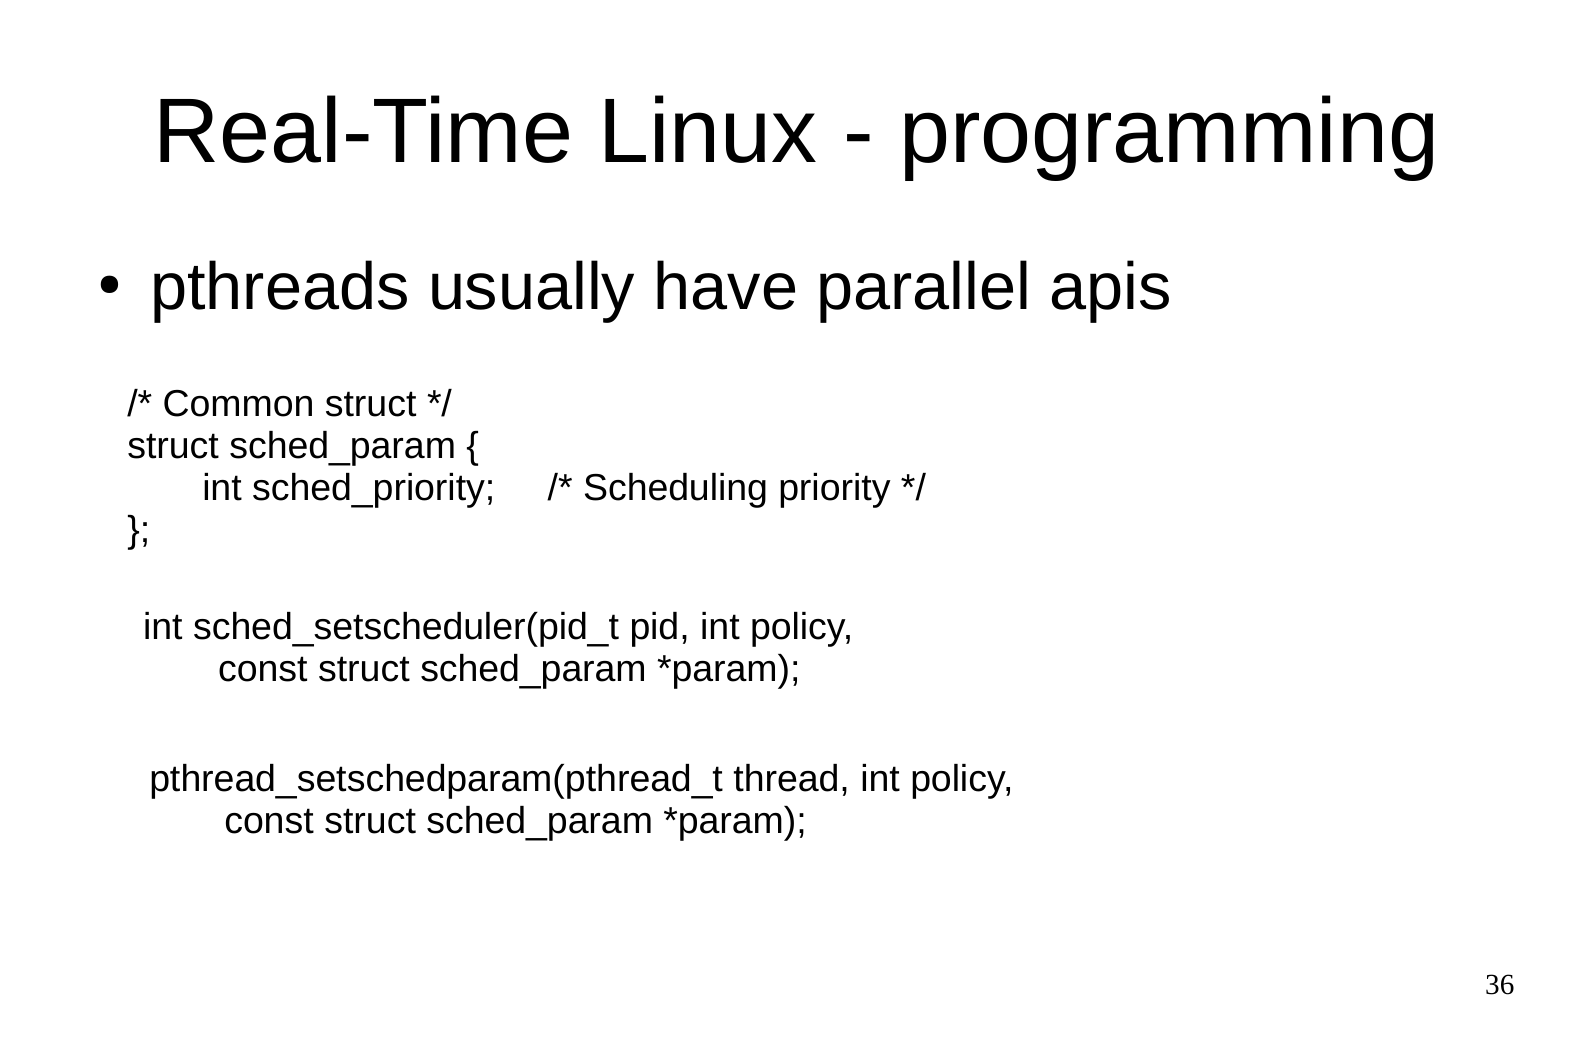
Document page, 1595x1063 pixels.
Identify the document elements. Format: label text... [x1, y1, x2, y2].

text_box pthread_setschedparam(pthread_t thread, int policy, const struct sched_param *param); [134, 750, 1030, 849]
title Real-Time Linux - programming [79, 49, 1515, 213]
text_box int sched_setscheduler(pid_t pid, int policy, const struct sched_param *param); [128, 598, 870, 698]
list pthreads usually have parallel apis [79, 248, 1515, 936]
text_box /* Common struct */ struct sched_param { int sched_priority; /* Scheduling priority */ }; [112, 375, 944, 558]
